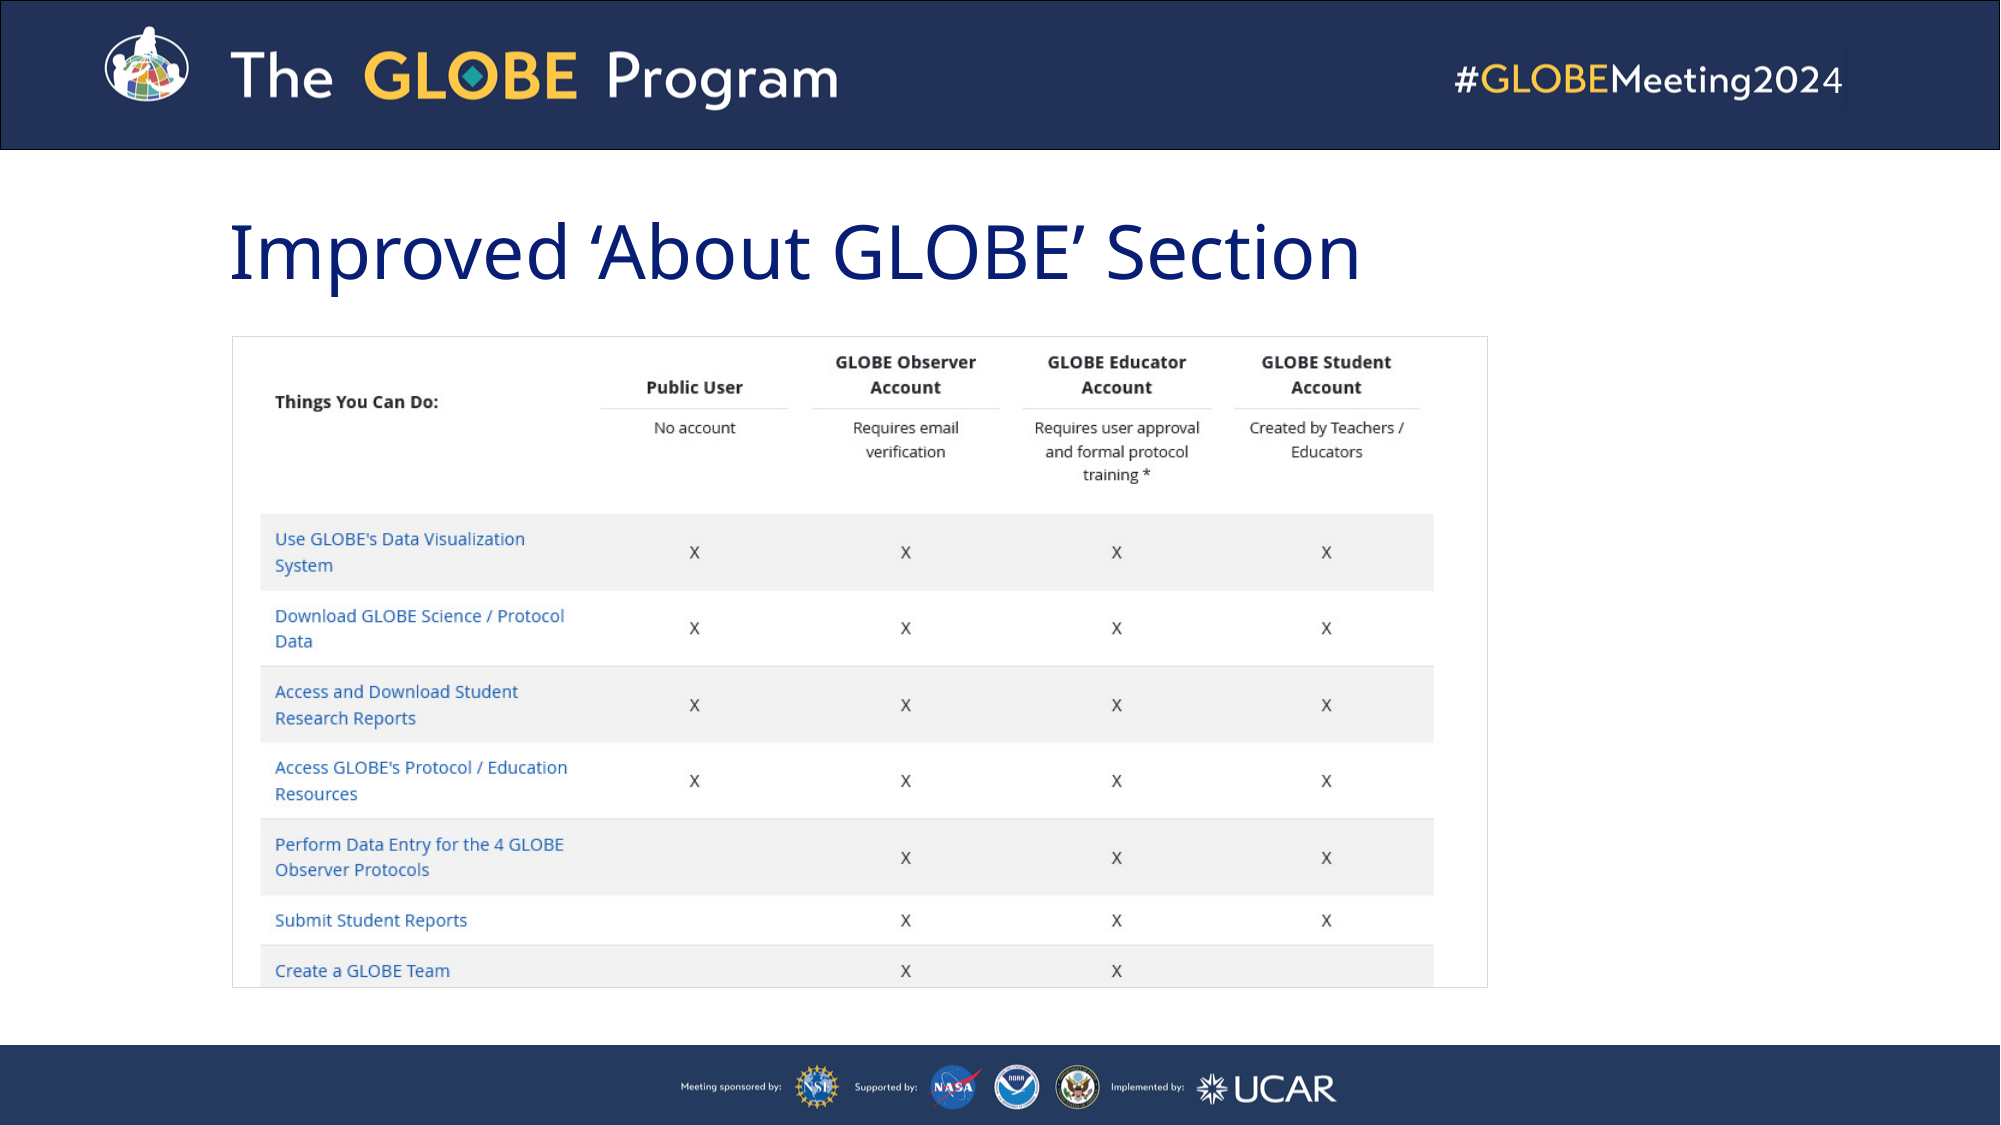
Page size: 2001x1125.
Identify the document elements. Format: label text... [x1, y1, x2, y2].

picture [1, 1, 1999, 149]
picture [0, 1045, 2000, 1125]
title Improved ‘About GLOBE’ Section [214, 207, 1940, 362]
picture [232, 336, 1488, 988]
